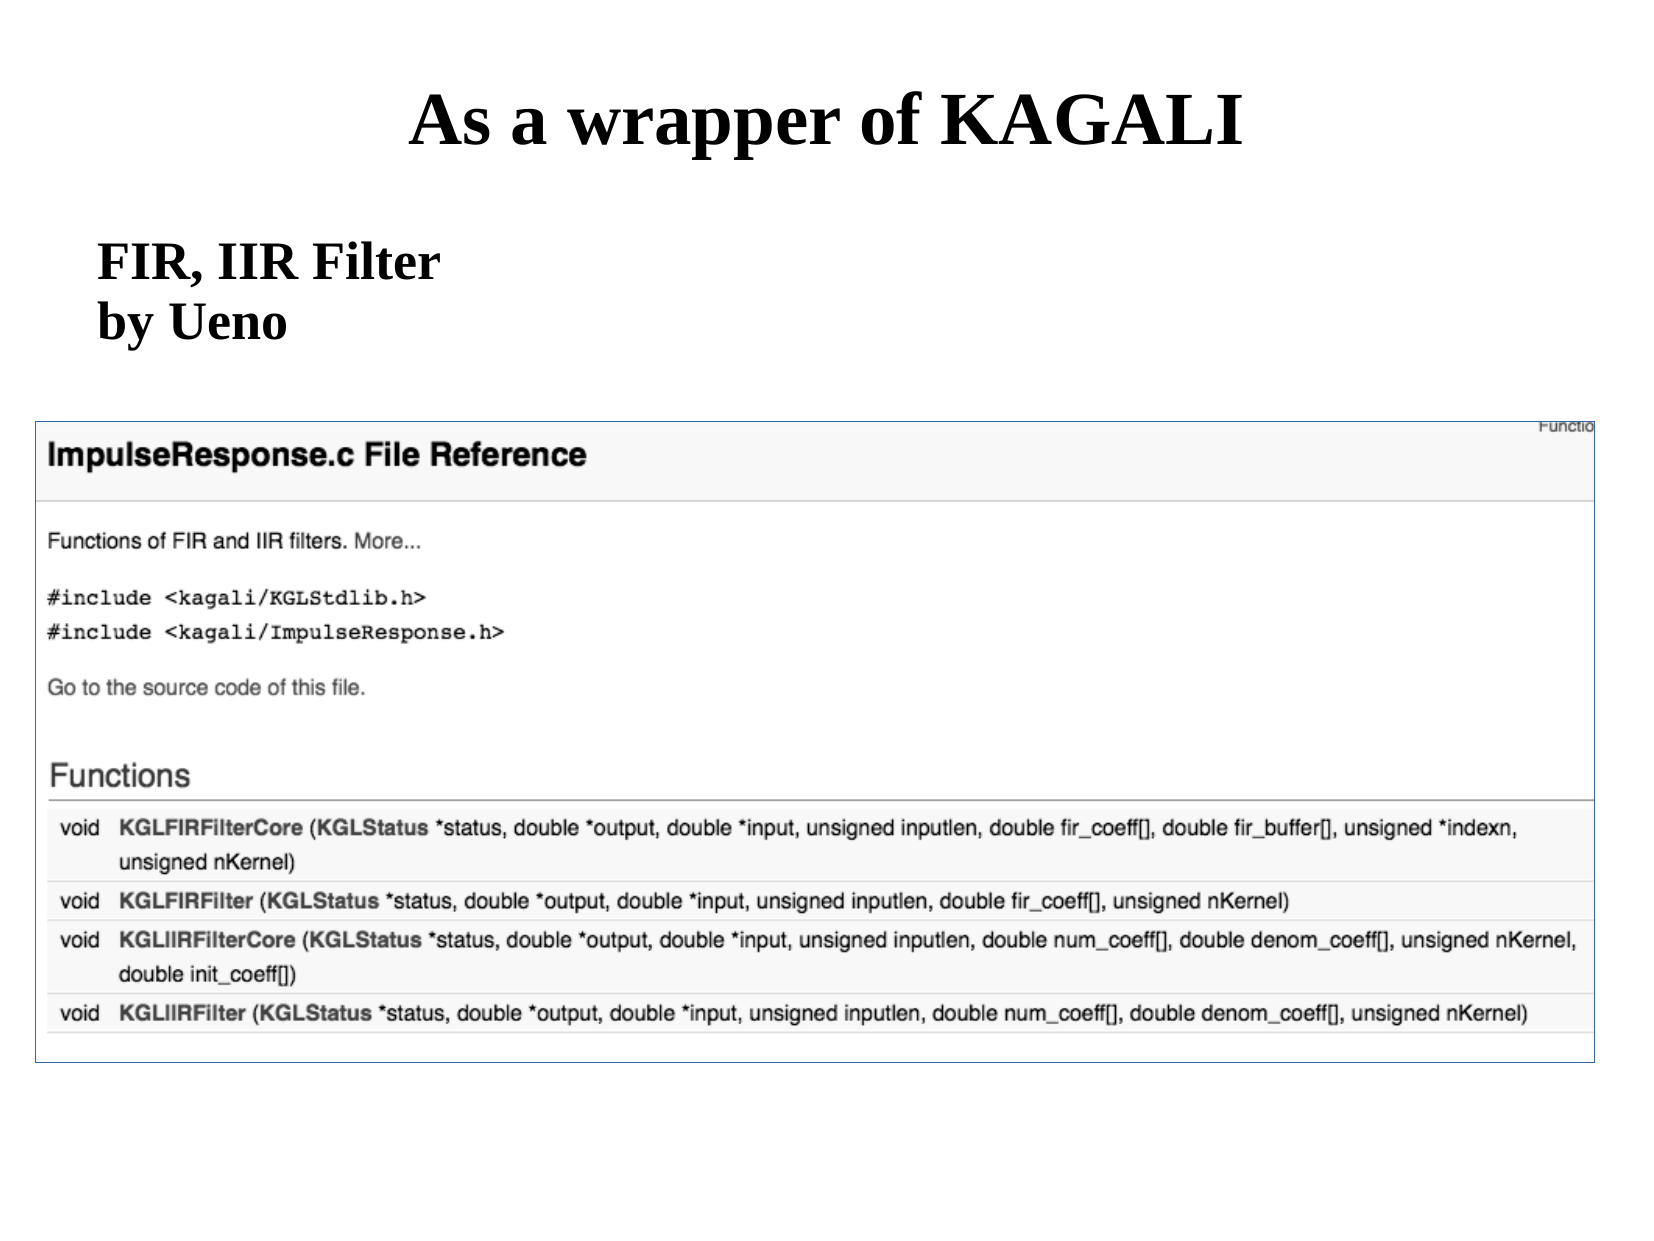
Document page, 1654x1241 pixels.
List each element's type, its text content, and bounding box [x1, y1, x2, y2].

picture [35, 421, 1595, 1063]
title As a wrapper of KAGALI [82, 49, 1571, 189]
text_box FIR, IIR Filter by Ueno [82, 224, 969, 402]
